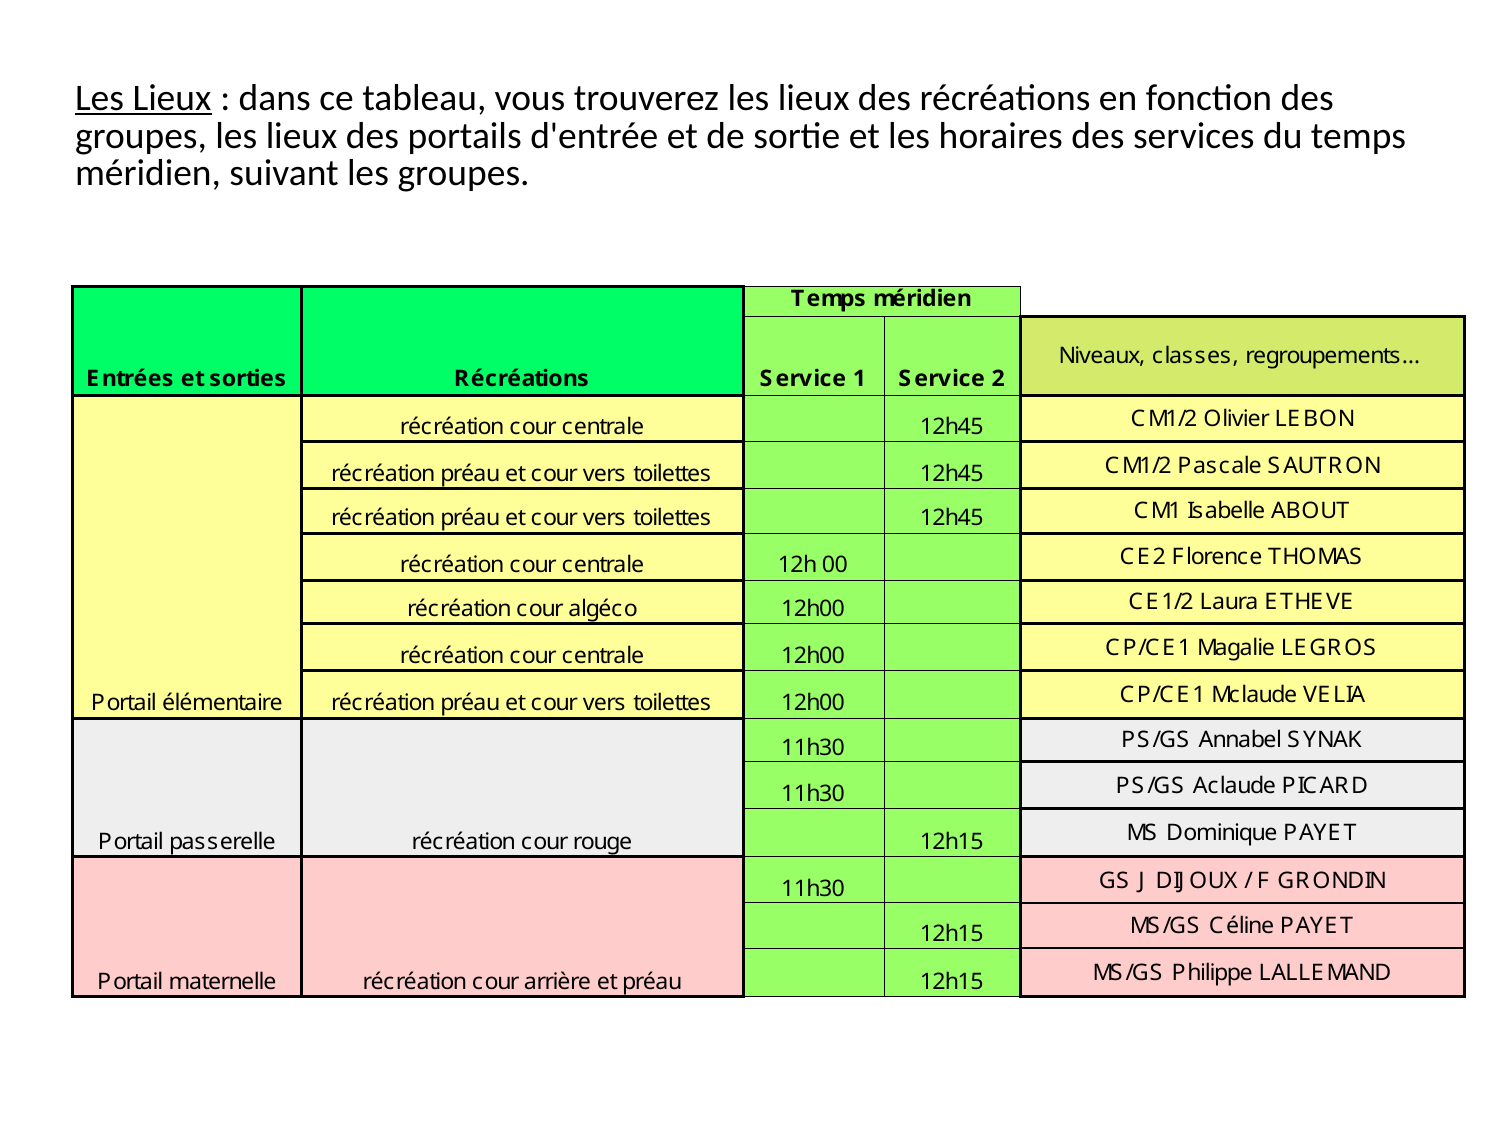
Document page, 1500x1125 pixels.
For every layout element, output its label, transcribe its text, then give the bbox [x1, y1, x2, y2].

title Les Lieux : dans ce tableau, vous trouverez les lieux des récréations en fonction des groupes, les lieux des portails d'entrée et de sortie et les horaires des services du temps méridien, suivant les groupes. [75, 45, 1425, 233]
chart [35, 259, 1468, 999]
